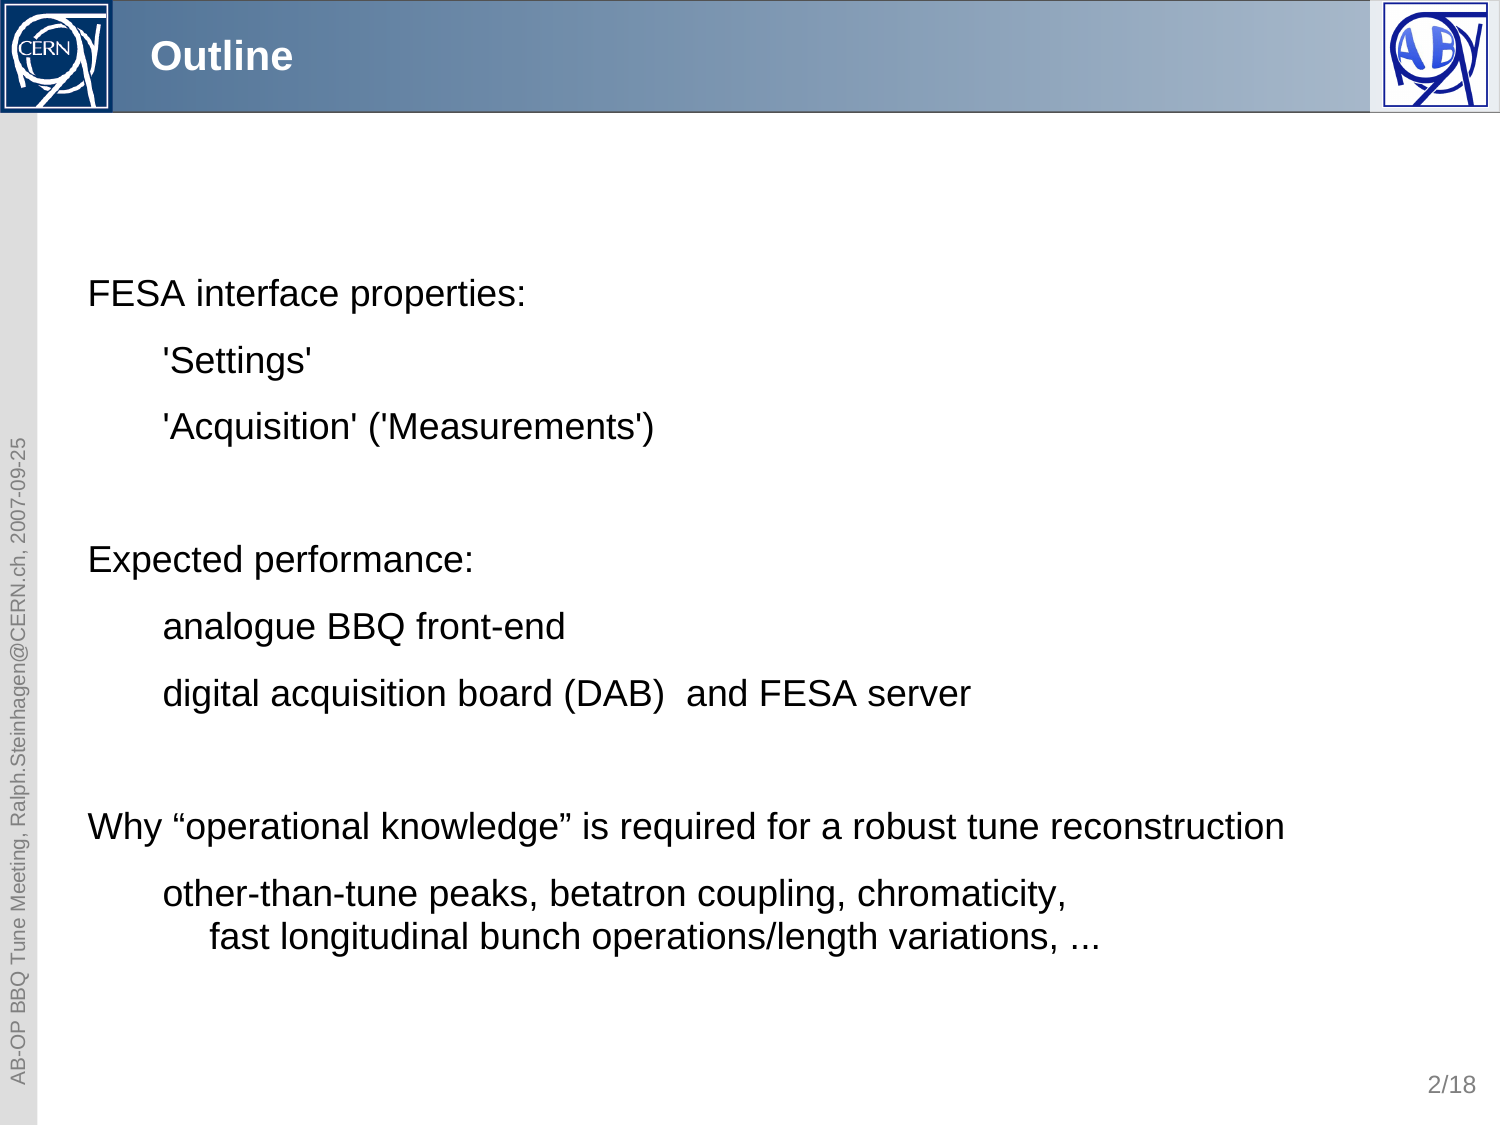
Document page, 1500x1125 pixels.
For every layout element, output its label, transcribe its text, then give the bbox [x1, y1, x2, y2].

list FESA interface properties: 'Settings' 'Acquisition' ('Measurements') Expected performance: analogue BBQ front-end digital acquisition board (DAB) and FESA server Why “operational knowledge” is required for a robust tune reconstruction other-than-tune peaks, betatron coupling, chromaticity, fast longitudinal bunch operations/length variations, ... [87, 137, 1438, 1016]
title Outline [150, 0, 1201, 113]
picture [1382, 1, 1489, 108]
picture [0, 0, 113, 113]
